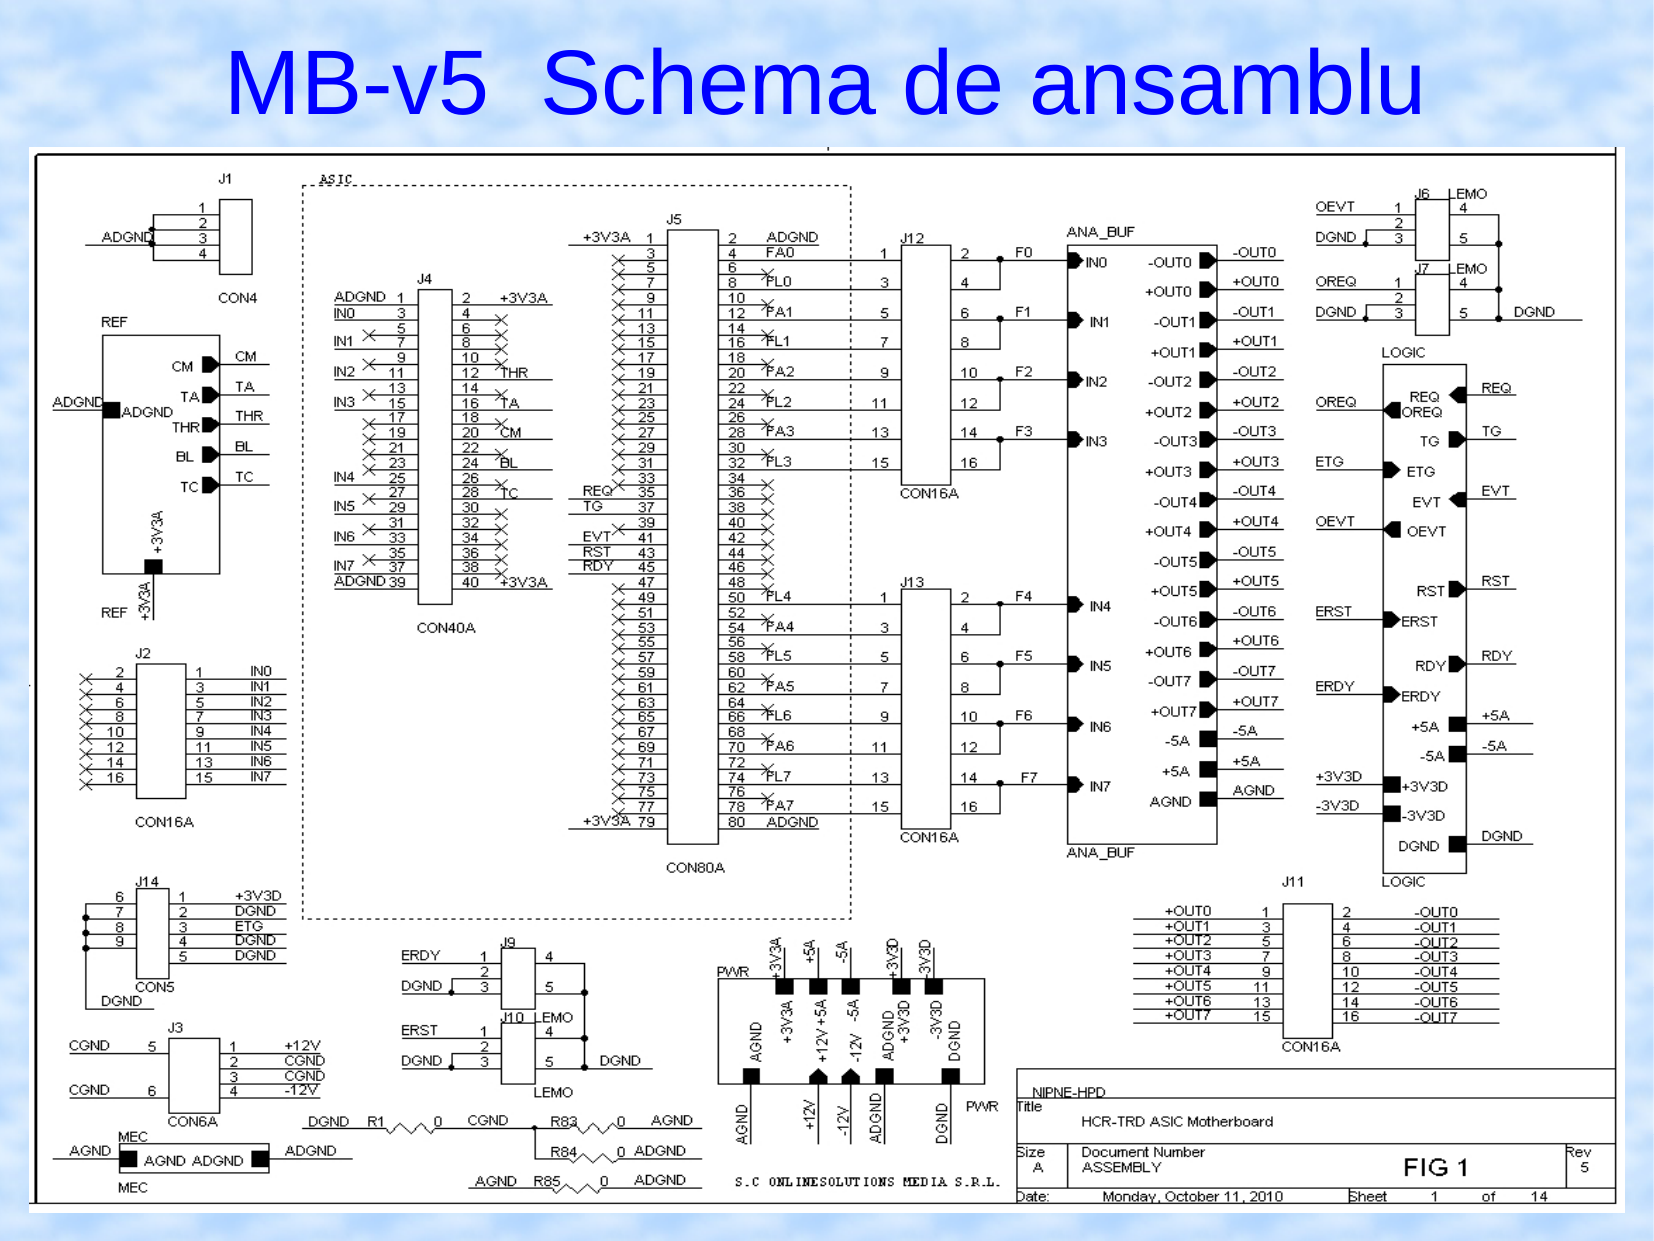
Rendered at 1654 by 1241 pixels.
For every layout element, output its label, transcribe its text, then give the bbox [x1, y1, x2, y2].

picture [0, 0, 1654, 1241]
title MB-v5 Schema de ansamblu [82, 31, 1571, 134]
